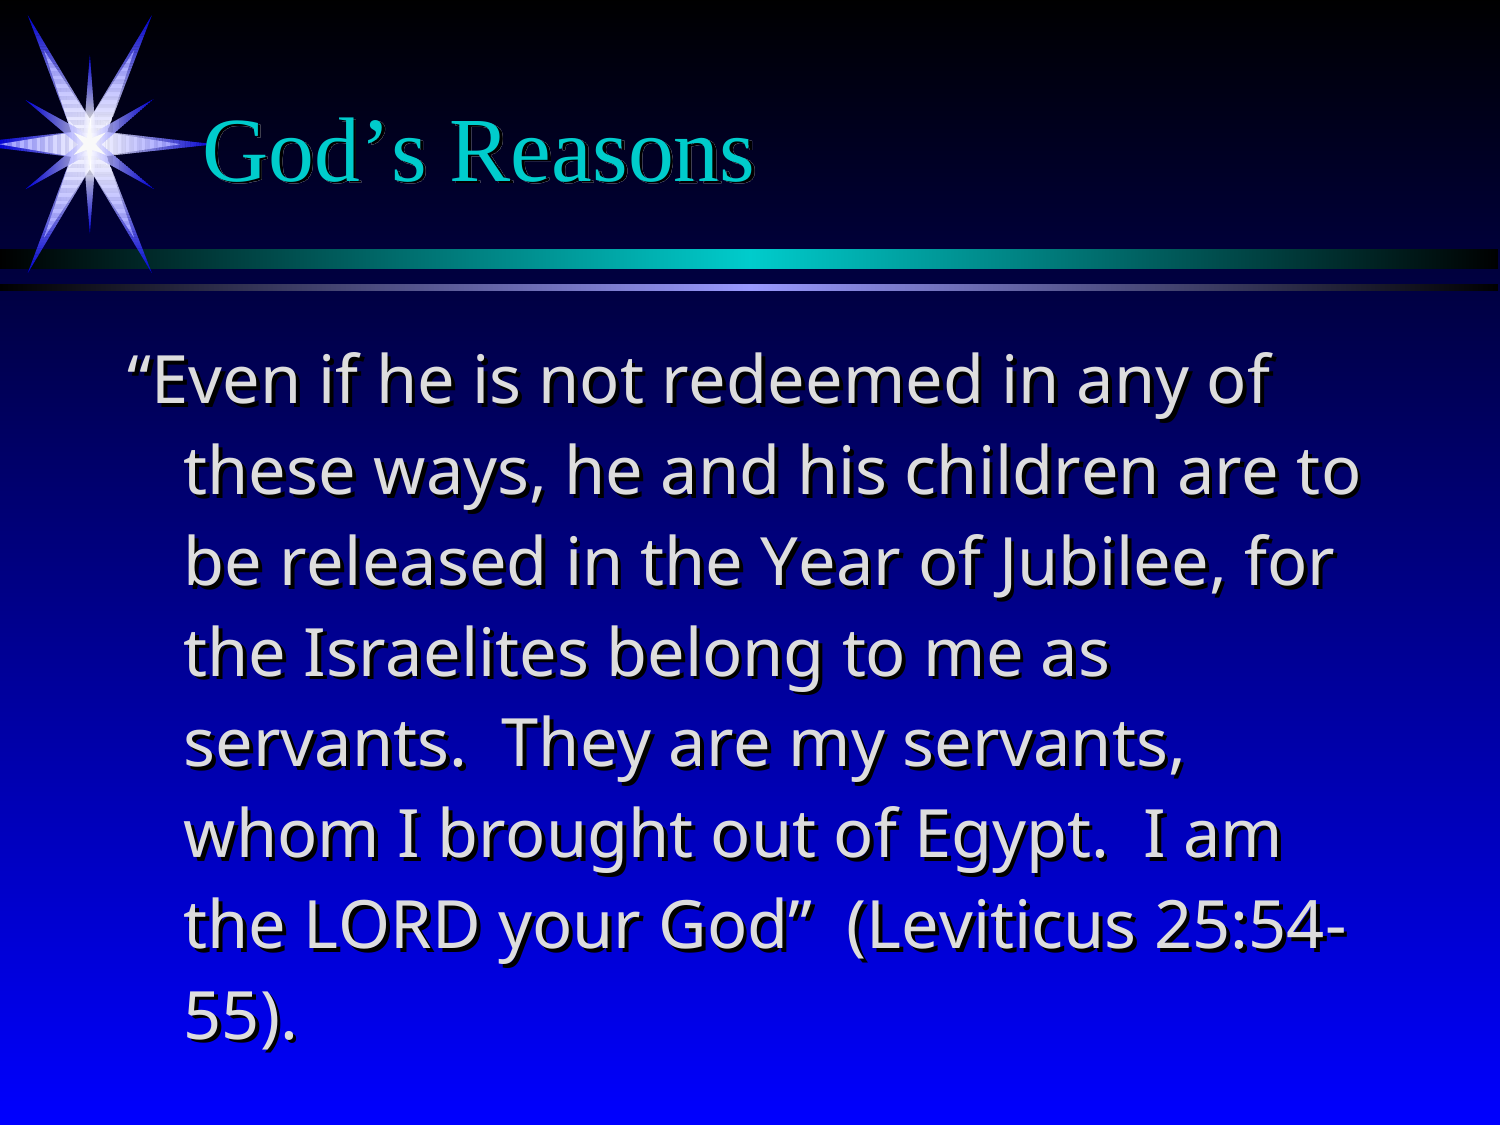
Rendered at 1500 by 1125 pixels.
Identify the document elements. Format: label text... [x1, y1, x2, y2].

text_box 3 [36, 246, 44, 251]
text_box new [131, 239, 141, 245]
text_box 3 [135, 37, 144, 42]
text_box new [38, 239, 49, 245]
text_box 3 [135, 246, 144, 251]
text_box new [131, 43, 142, 49]
text_box 3 [35, 37, 44, 42]
text_box new [38, 43, 48, 49]
list “Even if he is not redeemed in any of these ways, he and his children are to be released in the Year of Jubilee, for the Israelites belong to me as servants. They are my servants, whom I brought out of Egypt. I am the LORD your God” (Leviticus 25:54-55). [112, 324, 1388, 1001]
title God’s Reasons [187, 56, 1463, 244]
